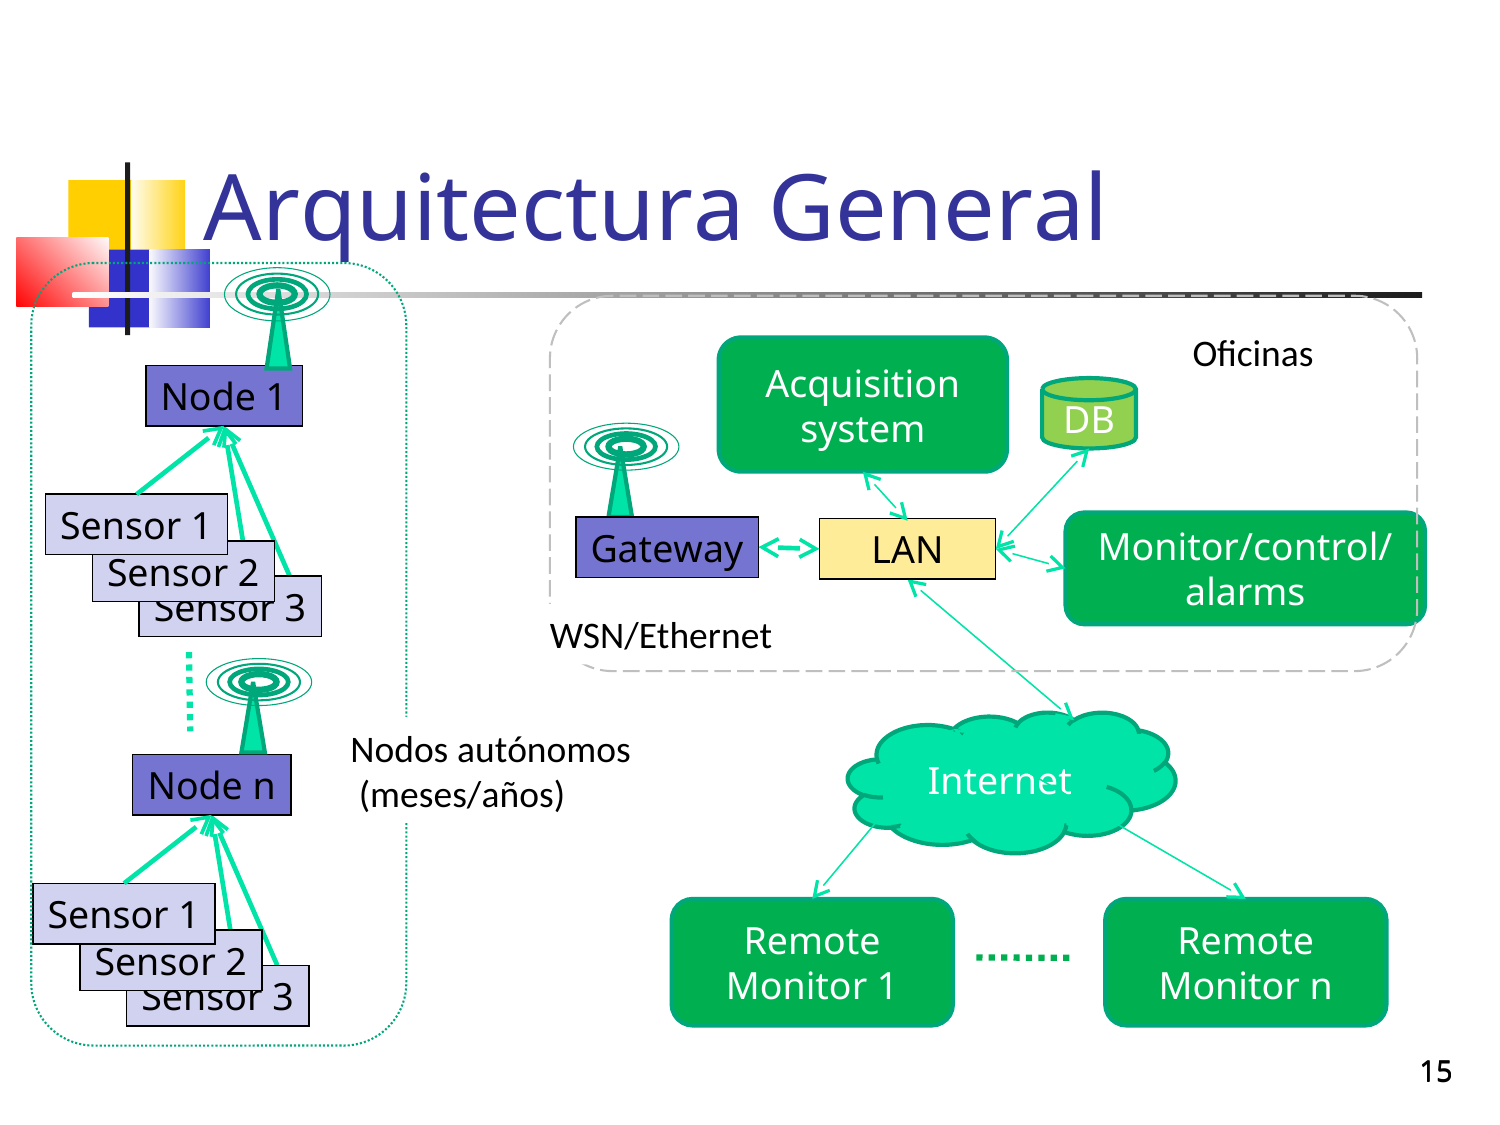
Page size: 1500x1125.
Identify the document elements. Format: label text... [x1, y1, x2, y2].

text_box Sensor 3 [126, 965, 309, 1026]
text_box Nodos autónomos (meses/años) [335, 716, 647, 823]
text_box Gateway [575, 516, 759, 578]
text_box Remote Monitor n [1105, 898, 1387, 1026]
text_box Sensor 2 [79, 930, 263, 991]
text_box Sensor 1 [33, 883, 216, 944]
text_box Internet [847, 712, 1176, 854]
text_box Oficinas [1177, 321, 1329, 382]
text_box Node 1 [145, 365, 303, 426]
text_box Monitor/control/alarms [1065, 512, 1426, 625]
text_box <number> [1155, 1024, 1468, 1100]
text_box Sensor 3 [229, 992, 241, 1008]
text_box DB [1042, 378, 1136, 449]
text_box LAN [819, 518, 996, 580]
title Arquitectura General [188, 35, 1468, 276]
text_box Node n [132, 754, 291, 815]
text_box Sensor 2 [92, 541, 275, 602]
text_box Remote Monitor 1 [671, 898, 953, 1026]
text_box Sensor 1 [45, 494, 228, 555]
text_box WSN/Ethernet [535, 603, 788, 665]
title Arquitectura General [243, 269, 312, 276]
text_box Acquisition system [718, 337, 1008, 472]
text_box Sensor 3 [139, 576, 322, 637]
text_box Sensor 3 [241, 603, 253, 619]
